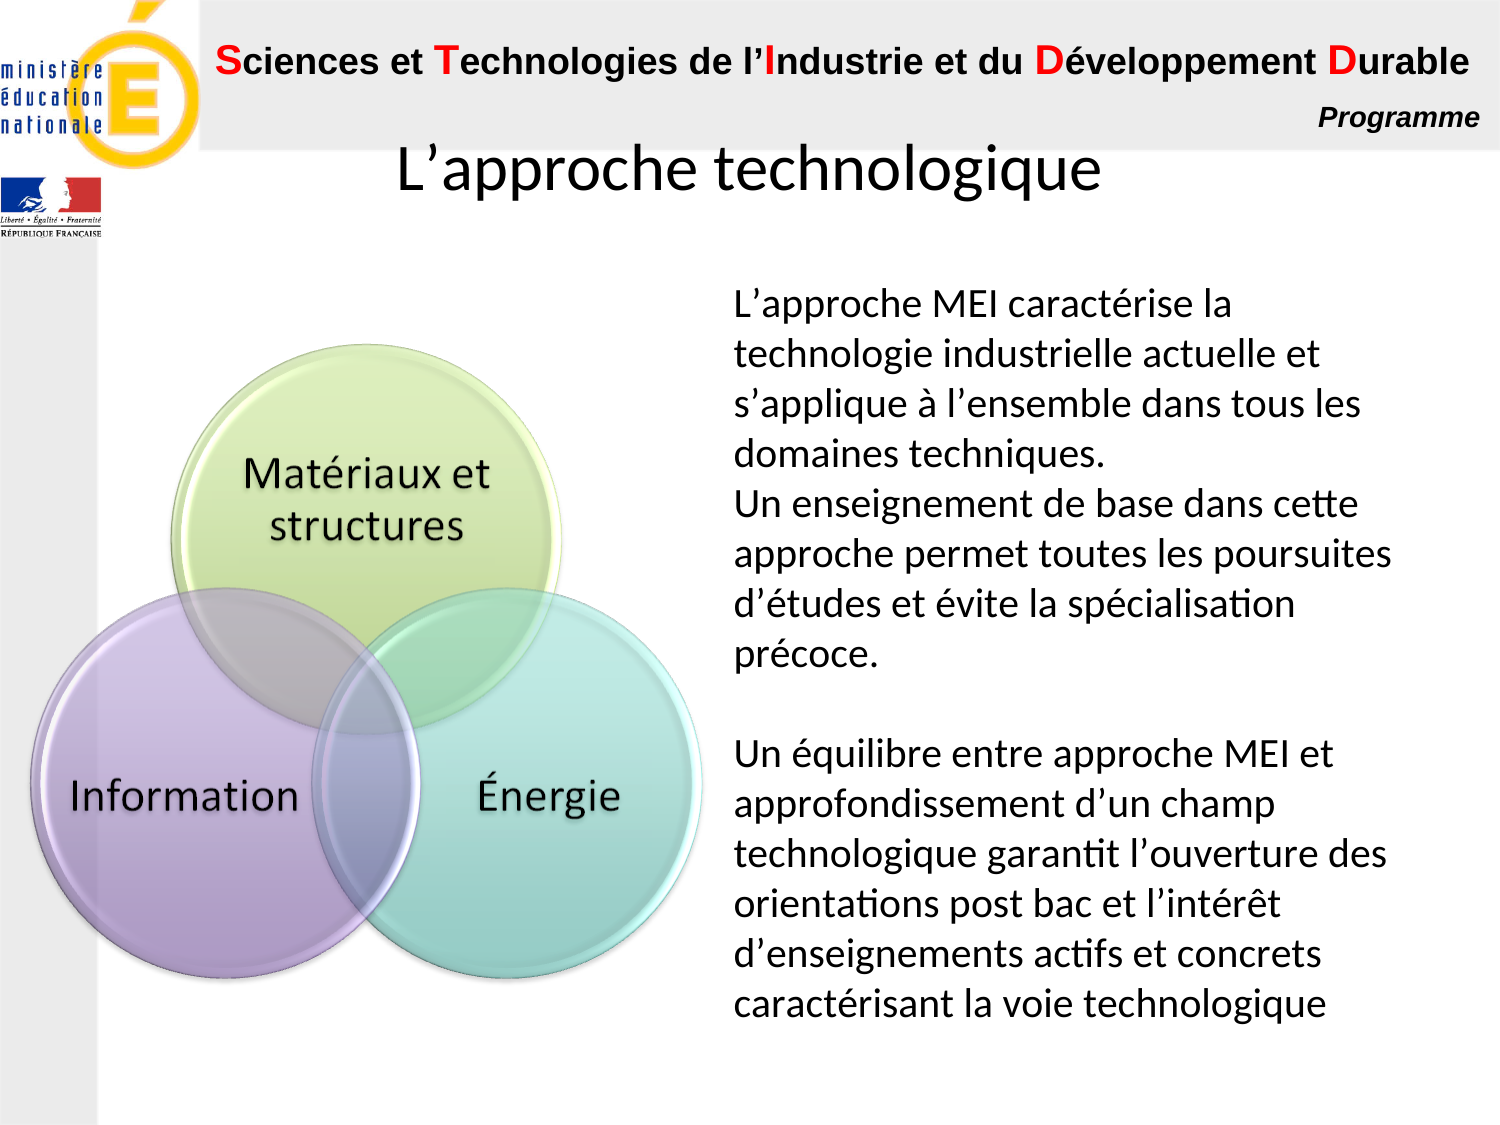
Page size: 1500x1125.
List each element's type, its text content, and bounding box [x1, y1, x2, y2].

title L’approche technologique [75, 69, 1426, 258]
text_box L’approche MEI caractérise la technologie industrielle actuelle et s’applique à l’ensemble dans tous les domaines techniques. Un enseignement de base dans cette approche permet toutes les poursuites d’études et évite la spécialisation précoce. Un équilibre entre approche MEI et approfondissement d’un champ technologique garantit l’ouverture des orientations post bac et l’intérêt d’enseignements actifs et concrets caractérisant la voie technologique [718, 268, 1453, 1034]
text_box [21, 314, 711, 1012]
picture [0, 0, 198, 235]
